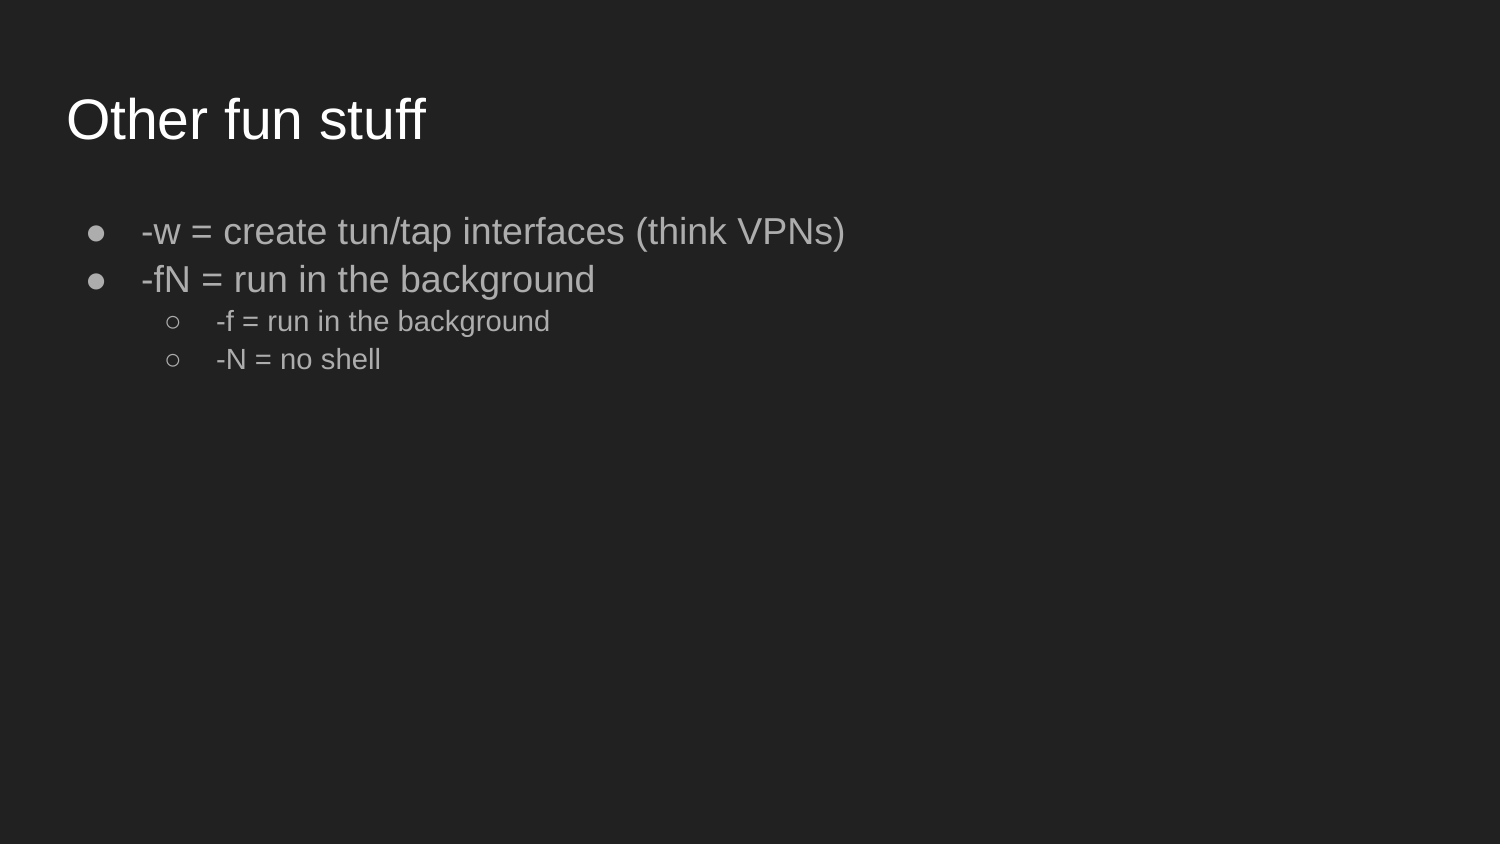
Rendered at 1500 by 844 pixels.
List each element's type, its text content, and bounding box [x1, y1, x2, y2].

title Other fun stuff [51, 72, 1449, 167]
list -w = create tun/tap interfaces (think VPNs) -fN = run in the background -f = run in the background -N = no shell [51, 189, 1449, 750]
